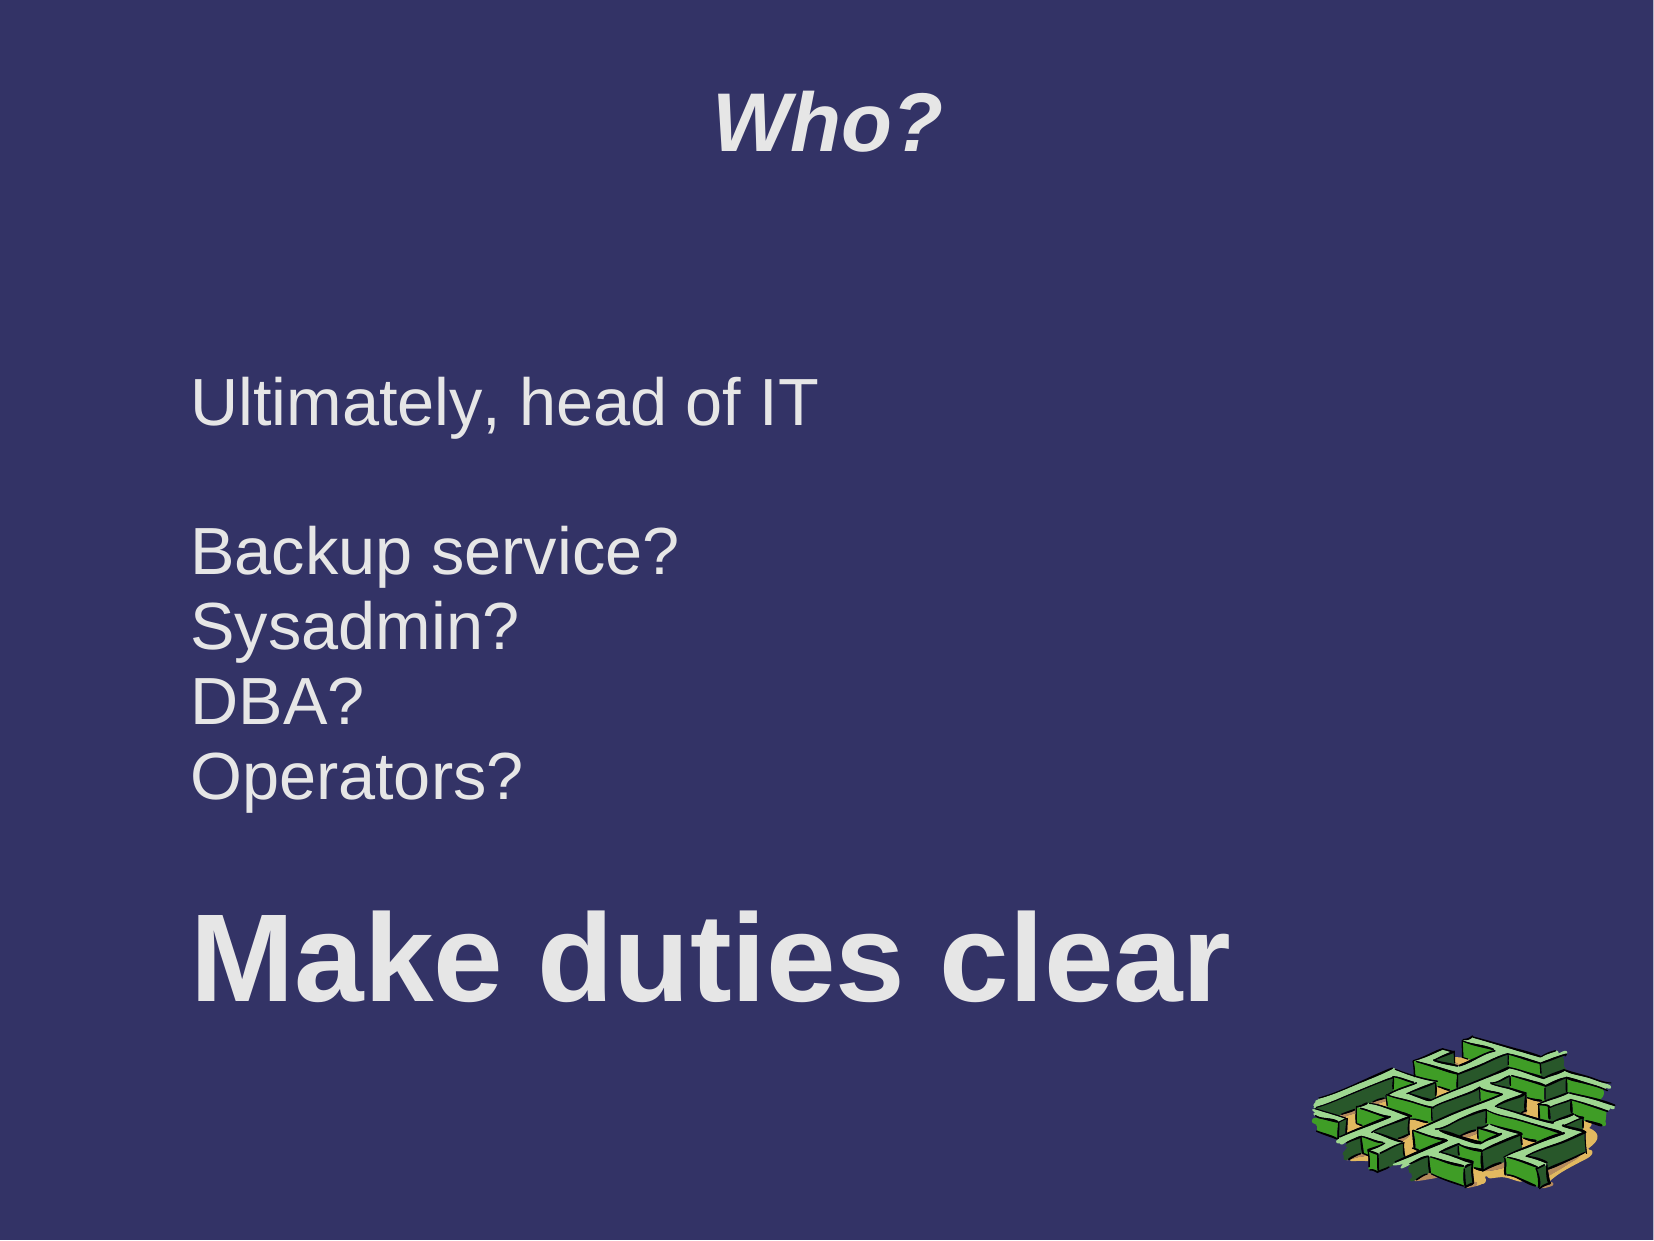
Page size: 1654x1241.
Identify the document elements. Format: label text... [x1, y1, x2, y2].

title Who? [121, 19, 1534, 227]
list Ultimately, head of IT Backup service? Sysadmin? DBA? Operators? Make duties clear [178, 364, 1570, 1147]
